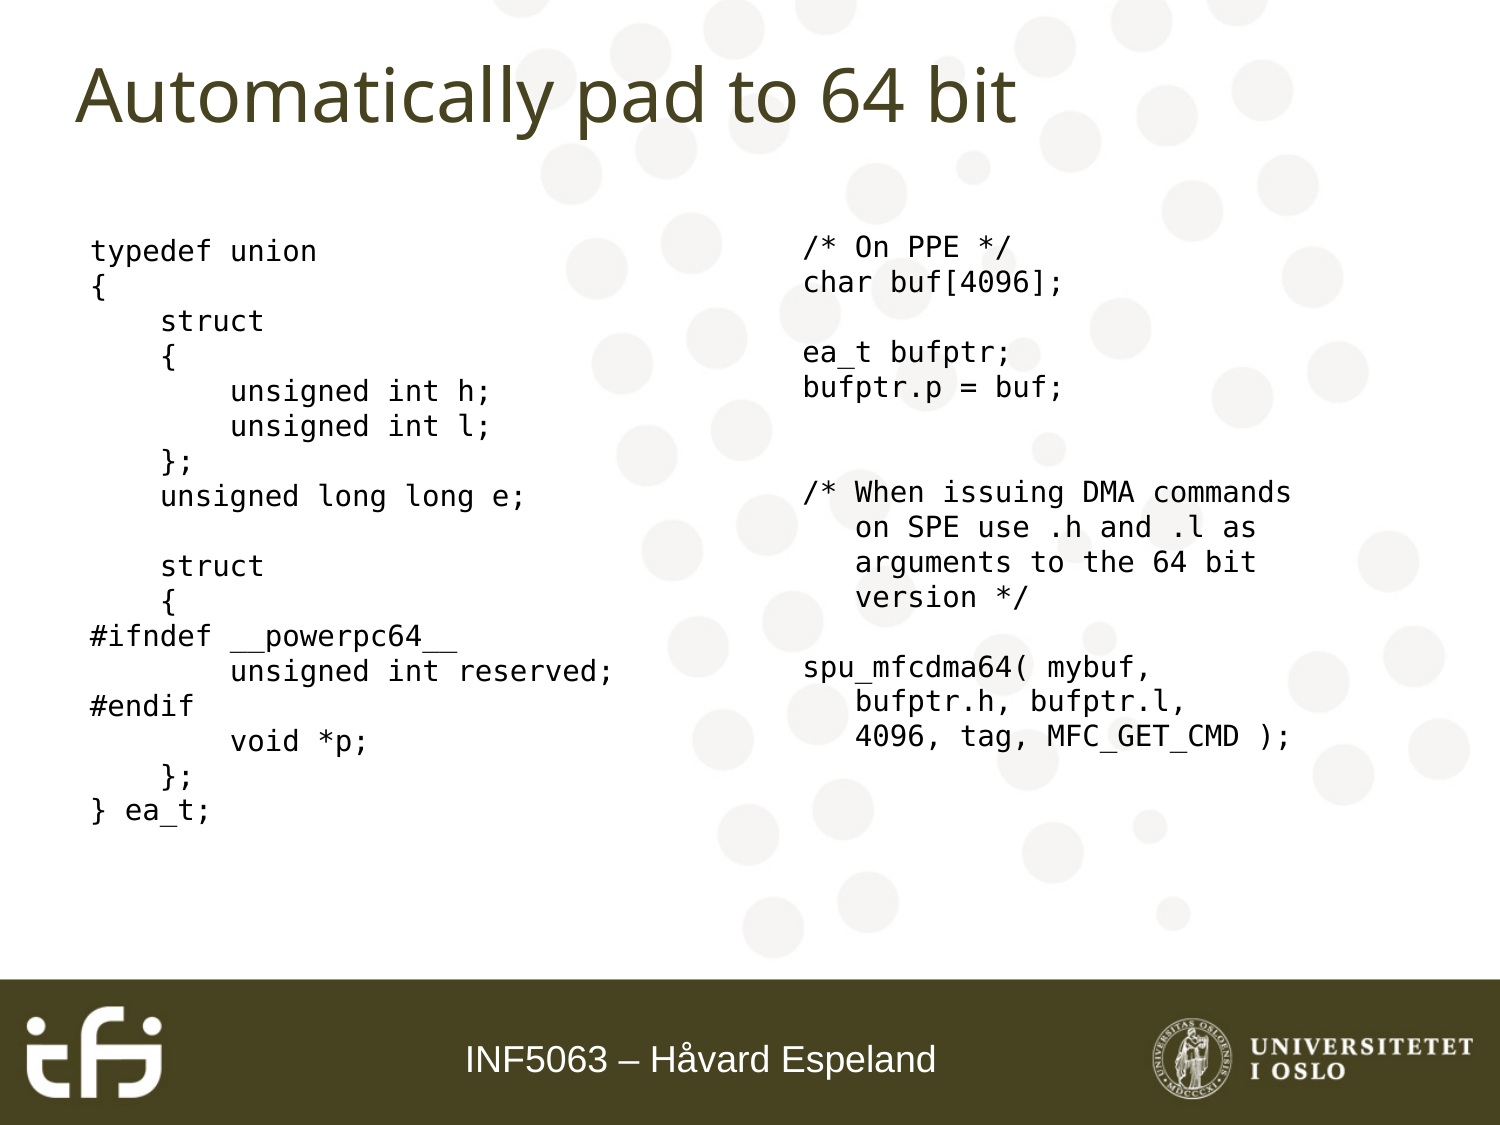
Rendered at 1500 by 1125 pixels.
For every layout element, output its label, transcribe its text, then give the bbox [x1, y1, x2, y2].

title Automatically pad to 64 bit [75, 40, 1426, 146]
text_box /* On PPE */ char buf[4096]; ea_t bufptr; bufptr.p = buf; /* When issuing DMA commands on SPE use .h and .l as arguments to the 64 bit version */ spu_mfcdma64( mybuf, bufptr.h, bufptr.l, 4096, tag, MFC_GET_CMD ); [787, 220, 1426, 859]
picture [0, 0, 1500, 1125]
text_box typedef union { struct { unsigned int h; unsigned int l; }; unsigned long long e; struct { #ifndef __powerpc64__ unsigned int reserved; #endif void *p; }; } ea_t; [75, 224, 638, 870]
